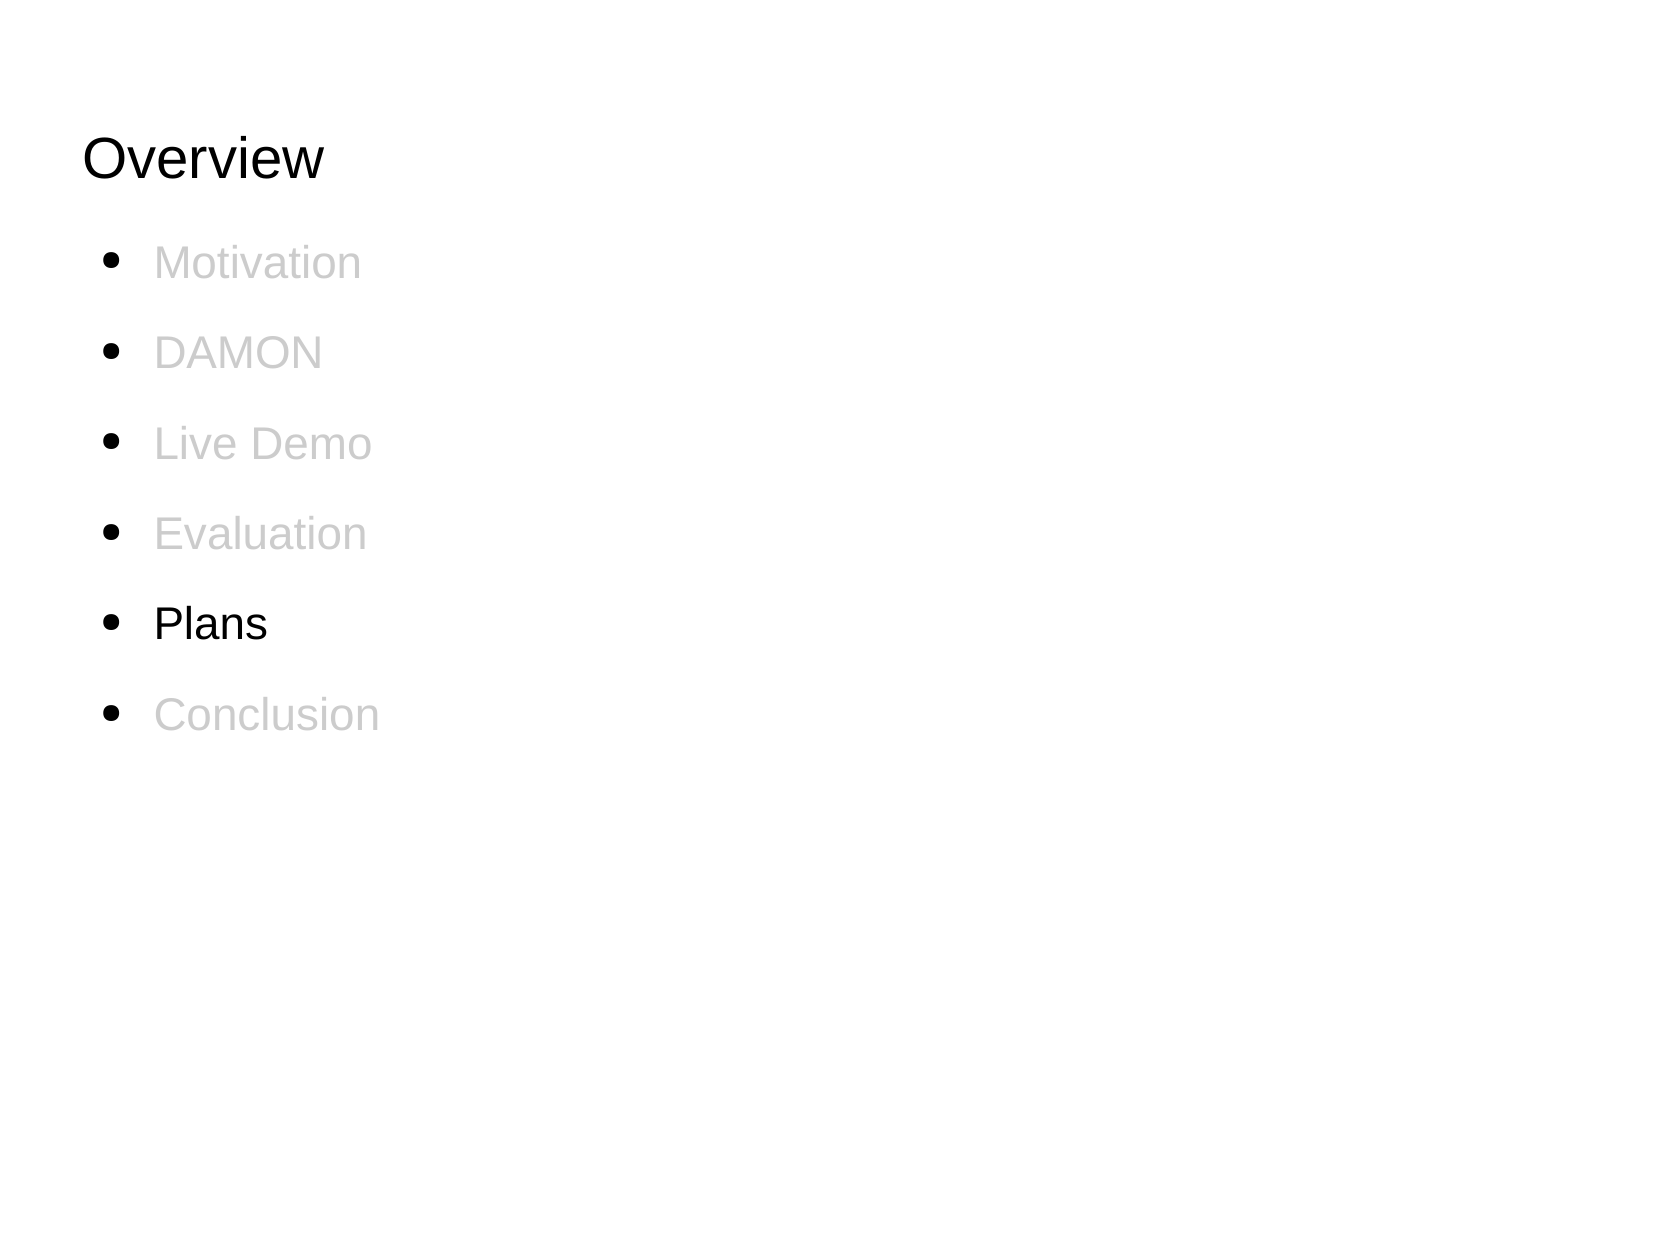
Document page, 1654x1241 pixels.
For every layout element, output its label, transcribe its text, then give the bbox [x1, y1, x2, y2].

list Motivation DAMON Live Demo Evaluation Plans Conclusion [82, 236, 1571, 1111]
title Overview [82, 108, 1571, 210]
